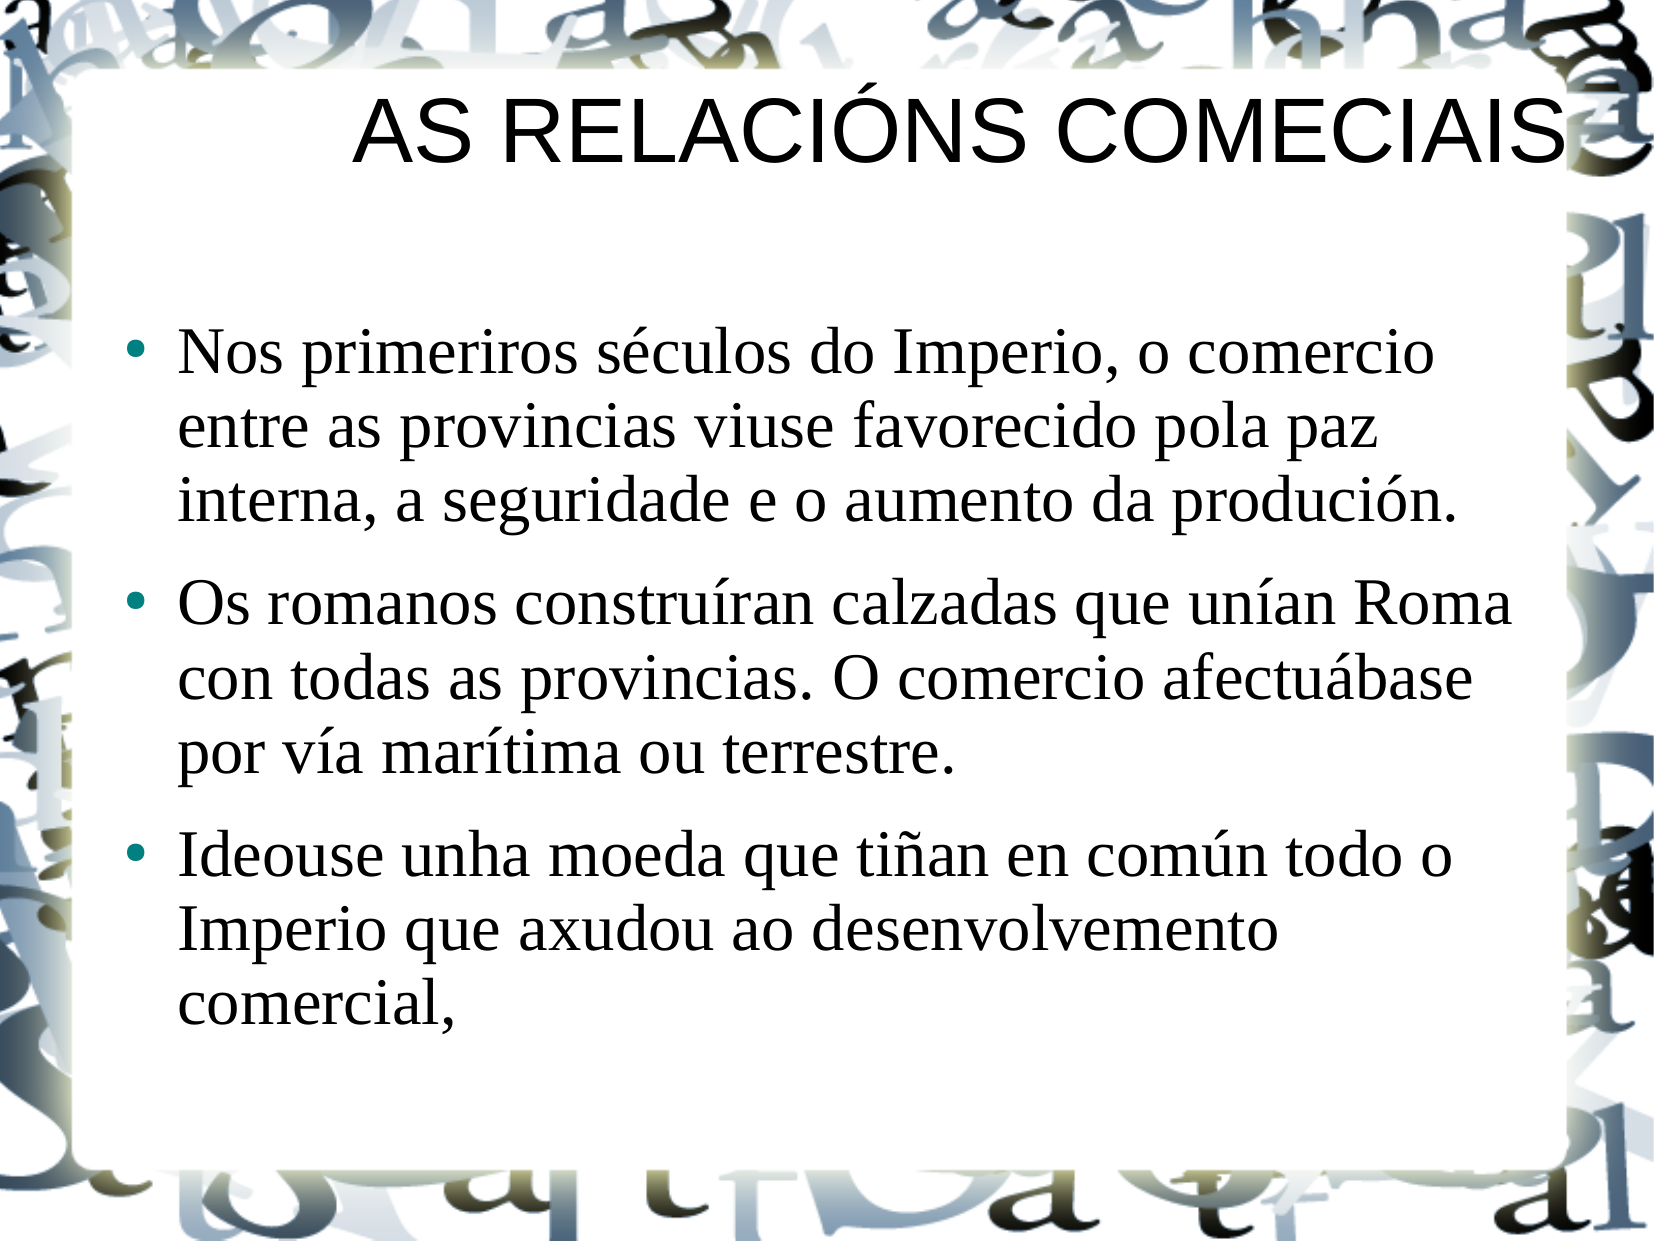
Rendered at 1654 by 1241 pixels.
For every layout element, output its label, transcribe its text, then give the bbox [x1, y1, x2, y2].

title AS RELACIÓNS COMECIAIS [82, 78, 1571, 287]
picture [0, 0, 1654, 1241]
list Nos primeriros séculos do Imperio, o comercio entre as provincias viuse favorecido pola paz interna, a seguridade e o aumento da produción. Os romanos construíran calzadas que unían Roma con todas as provincias. O comercio afectuábase por vía marítima ou terrestre. Ideouse unha moeda que tiñan en común todo o Imperio que axudou ao desenvolvemento comercial, [106, 313, 1530, 1133]
